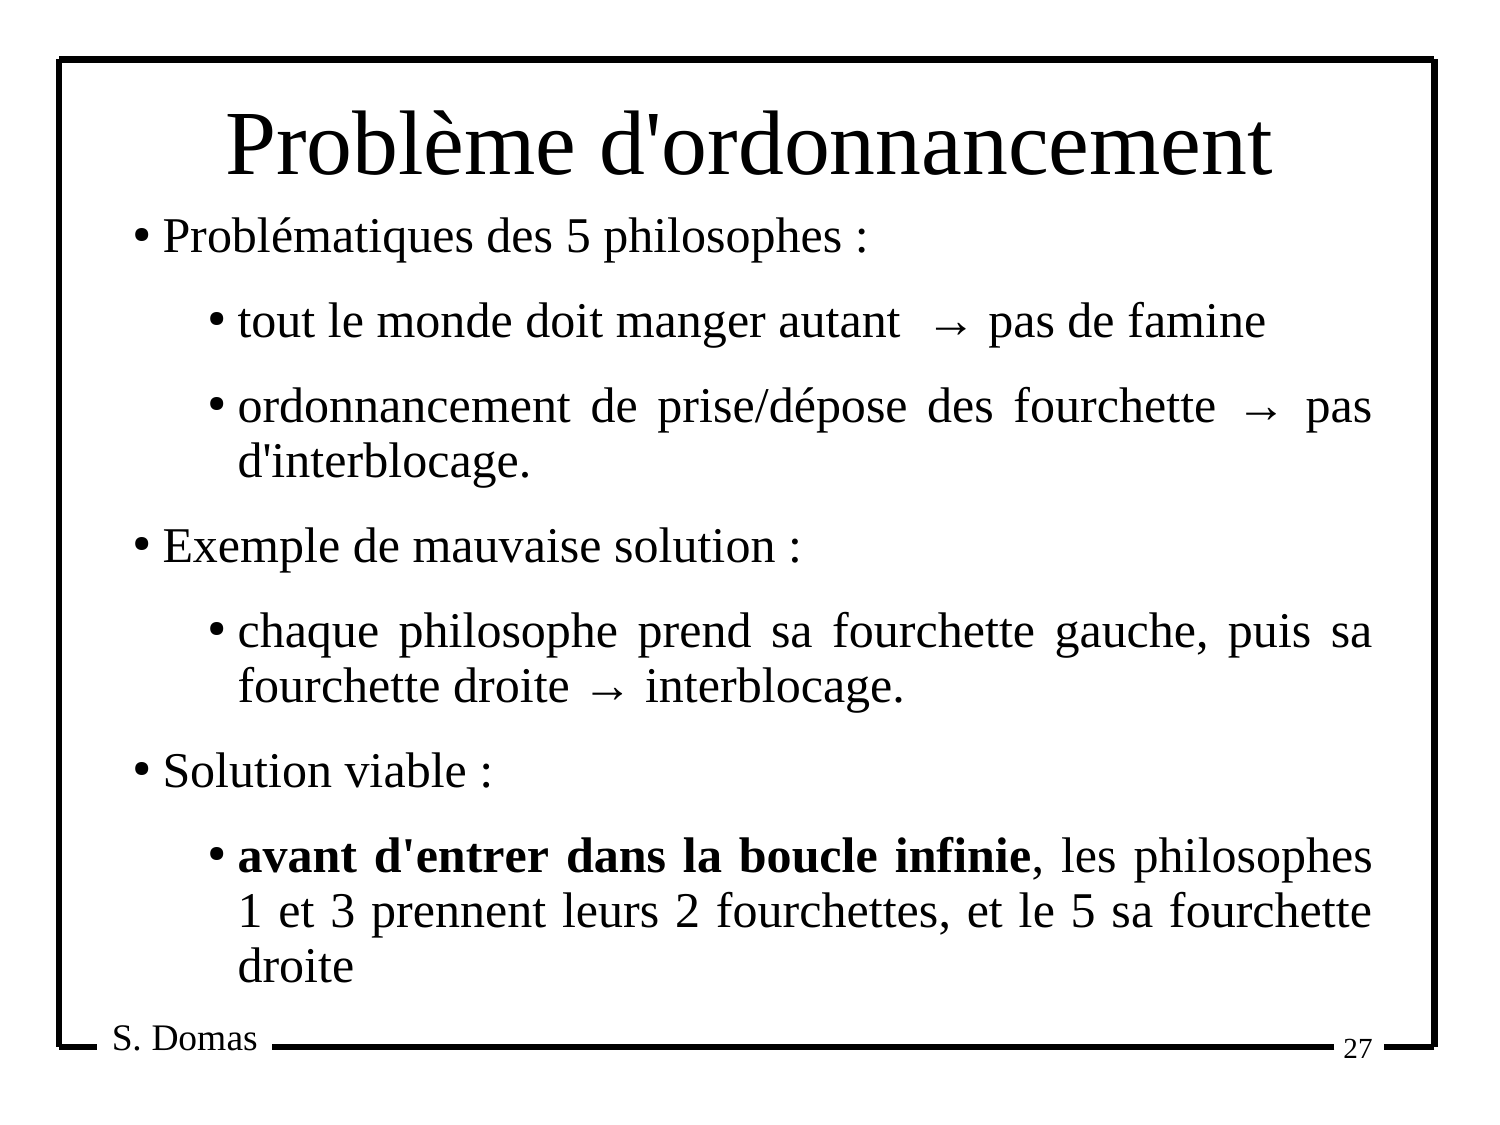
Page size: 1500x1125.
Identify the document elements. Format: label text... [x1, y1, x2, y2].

title Problème d'ordonnancement [112, 50, 1388, 238]
text_box S. Domas [97, 1009, 273, 1067]
text_box Problématiques des 5 philosophes : tout le monde doit manger autant → pas de famine ordonnancement de prise/dépose des fourchette → pas d'interblocage. Exemple de mauvaise solution : chaque philosophe prend sa fourchette gauche, puis sa fourchette droite → interblocage. Solution viable : avant d'entrer dans la boucle infinie, les philosophes 1 et 3 prennent leurs 2 fourchettes, et le 5 sa fourchette droite [118, 238, 1388, 1034]
